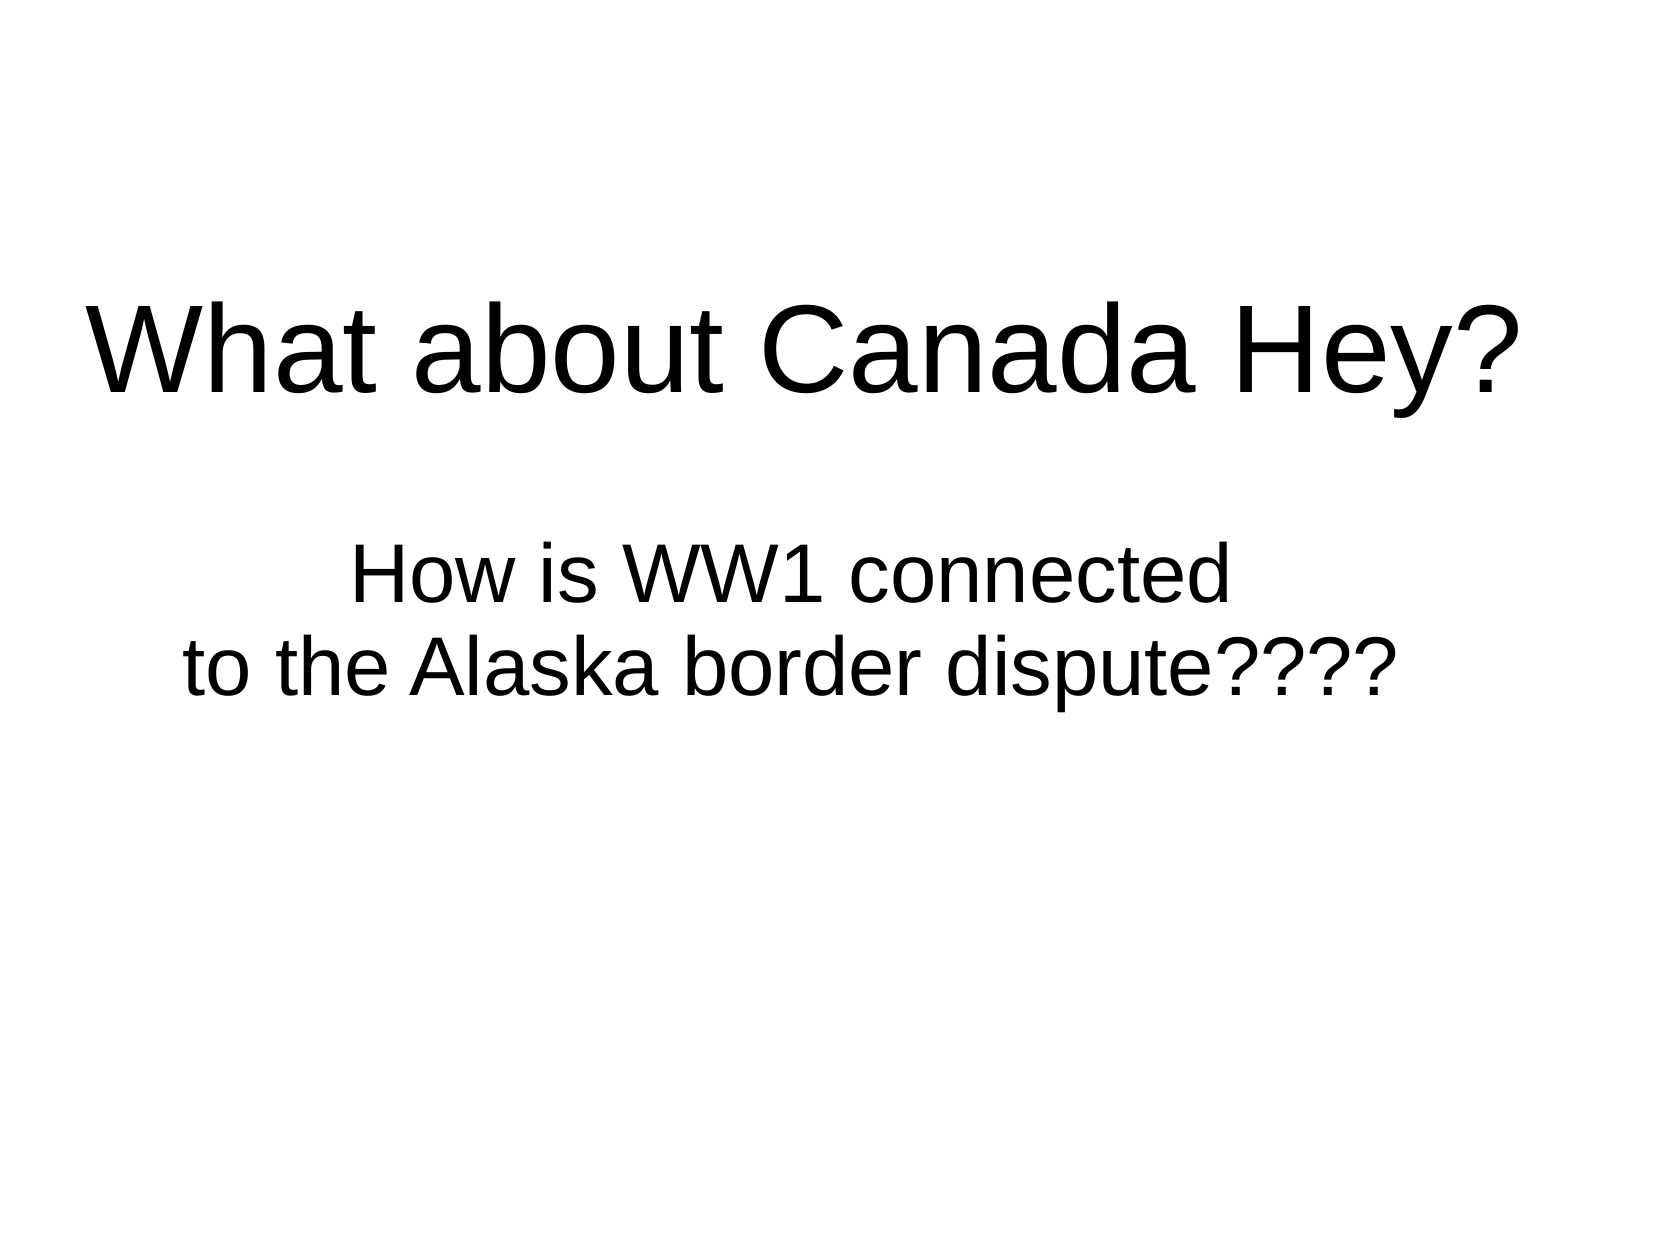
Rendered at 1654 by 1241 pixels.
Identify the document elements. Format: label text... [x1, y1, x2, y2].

text_box What about Canada Hey? [70, 271, 1583, 427]
text_box How is WW1 connected to the Alaska border dispute???? [141, 519, 1441, 722]
